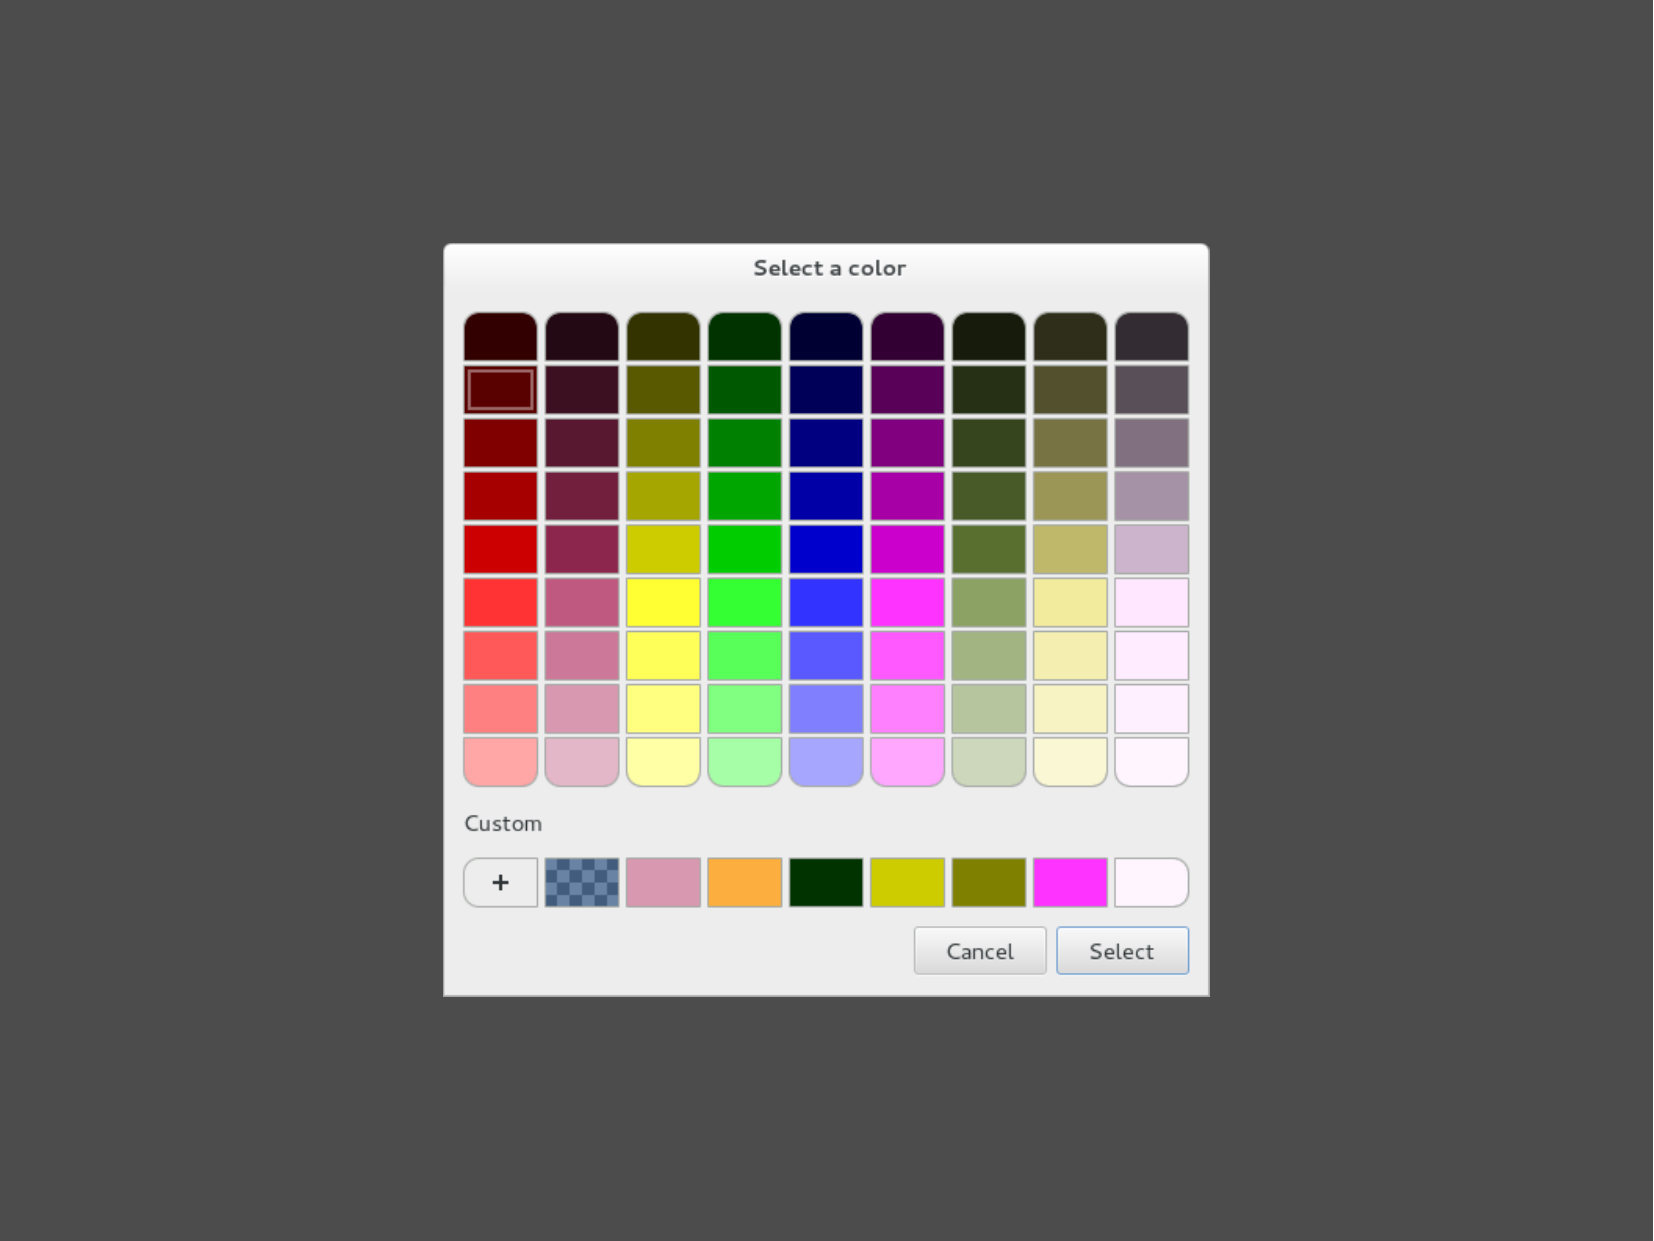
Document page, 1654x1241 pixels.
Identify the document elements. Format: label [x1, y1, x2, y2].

picture [443, 243, 1210, 997]
